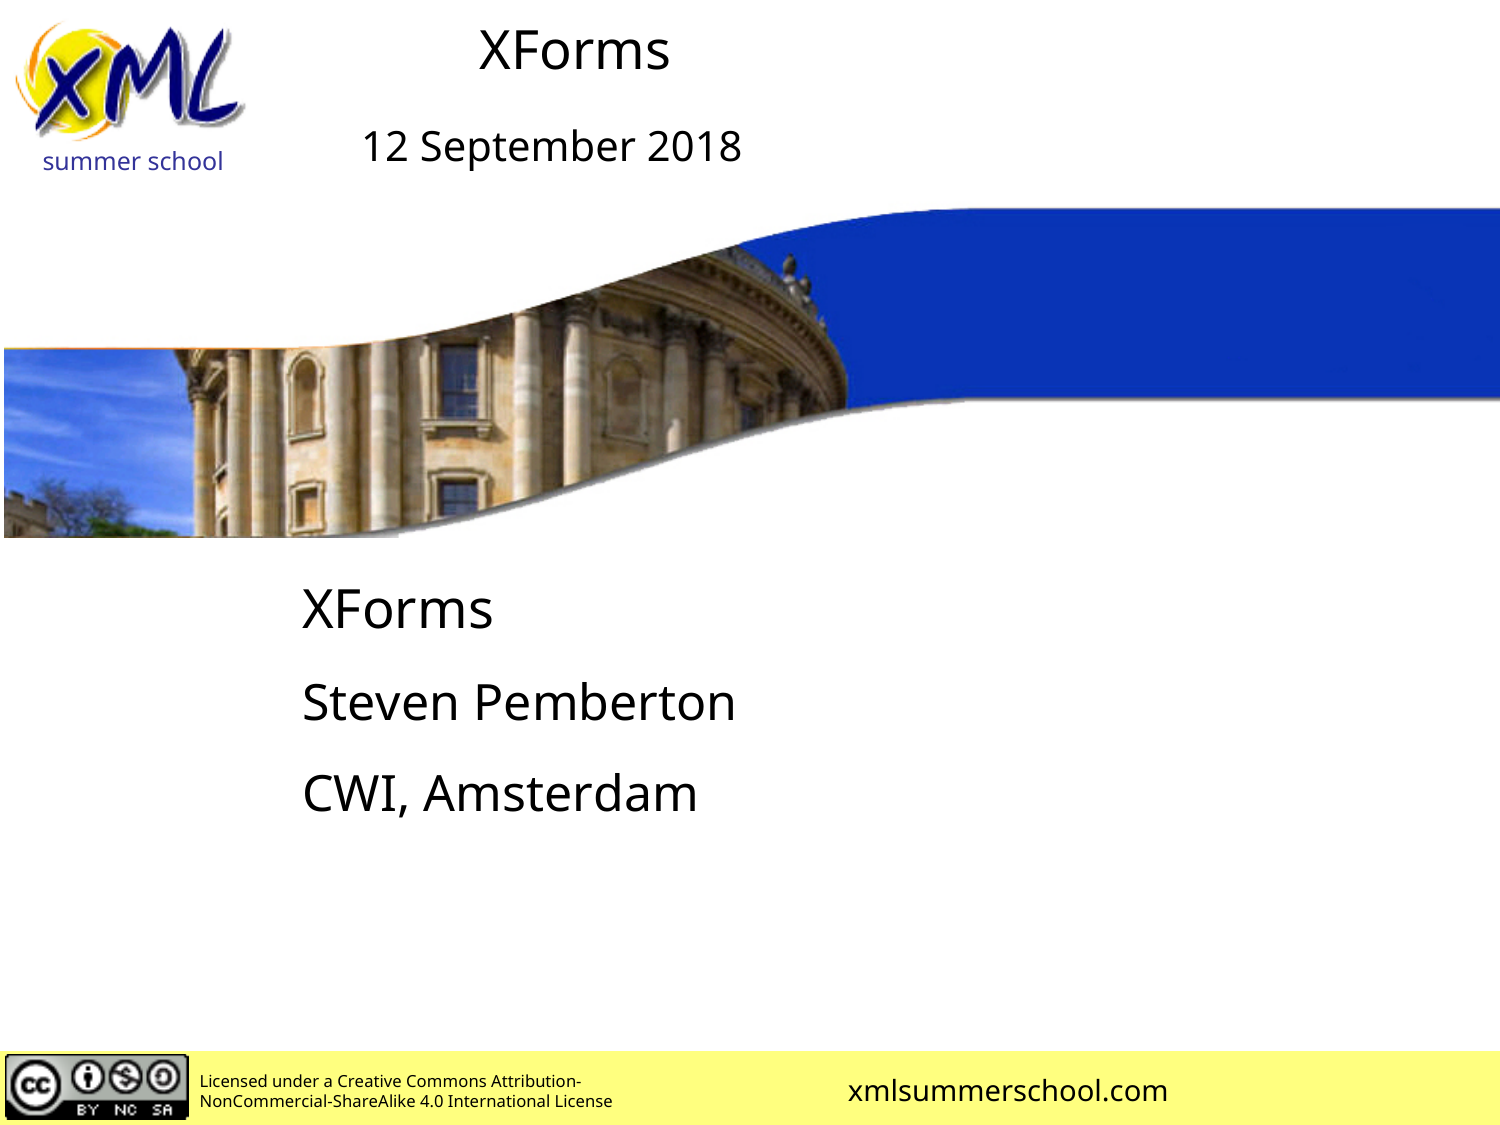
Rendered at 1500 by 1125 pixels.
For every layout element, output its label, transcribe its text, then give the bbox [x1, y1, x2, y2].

text_box 12 September 2018 [346, 111, 1500, 178]
text_box XForms [464, 8, 1500, 89]
picture [4, 178, 1500, 538]
picture [0, 0, 254, 150]
text_box XForms Steven Pemberton CWI, Amsterdam [287, 566, 1477, 830]
picture [5, 1054, 189, 1120]
